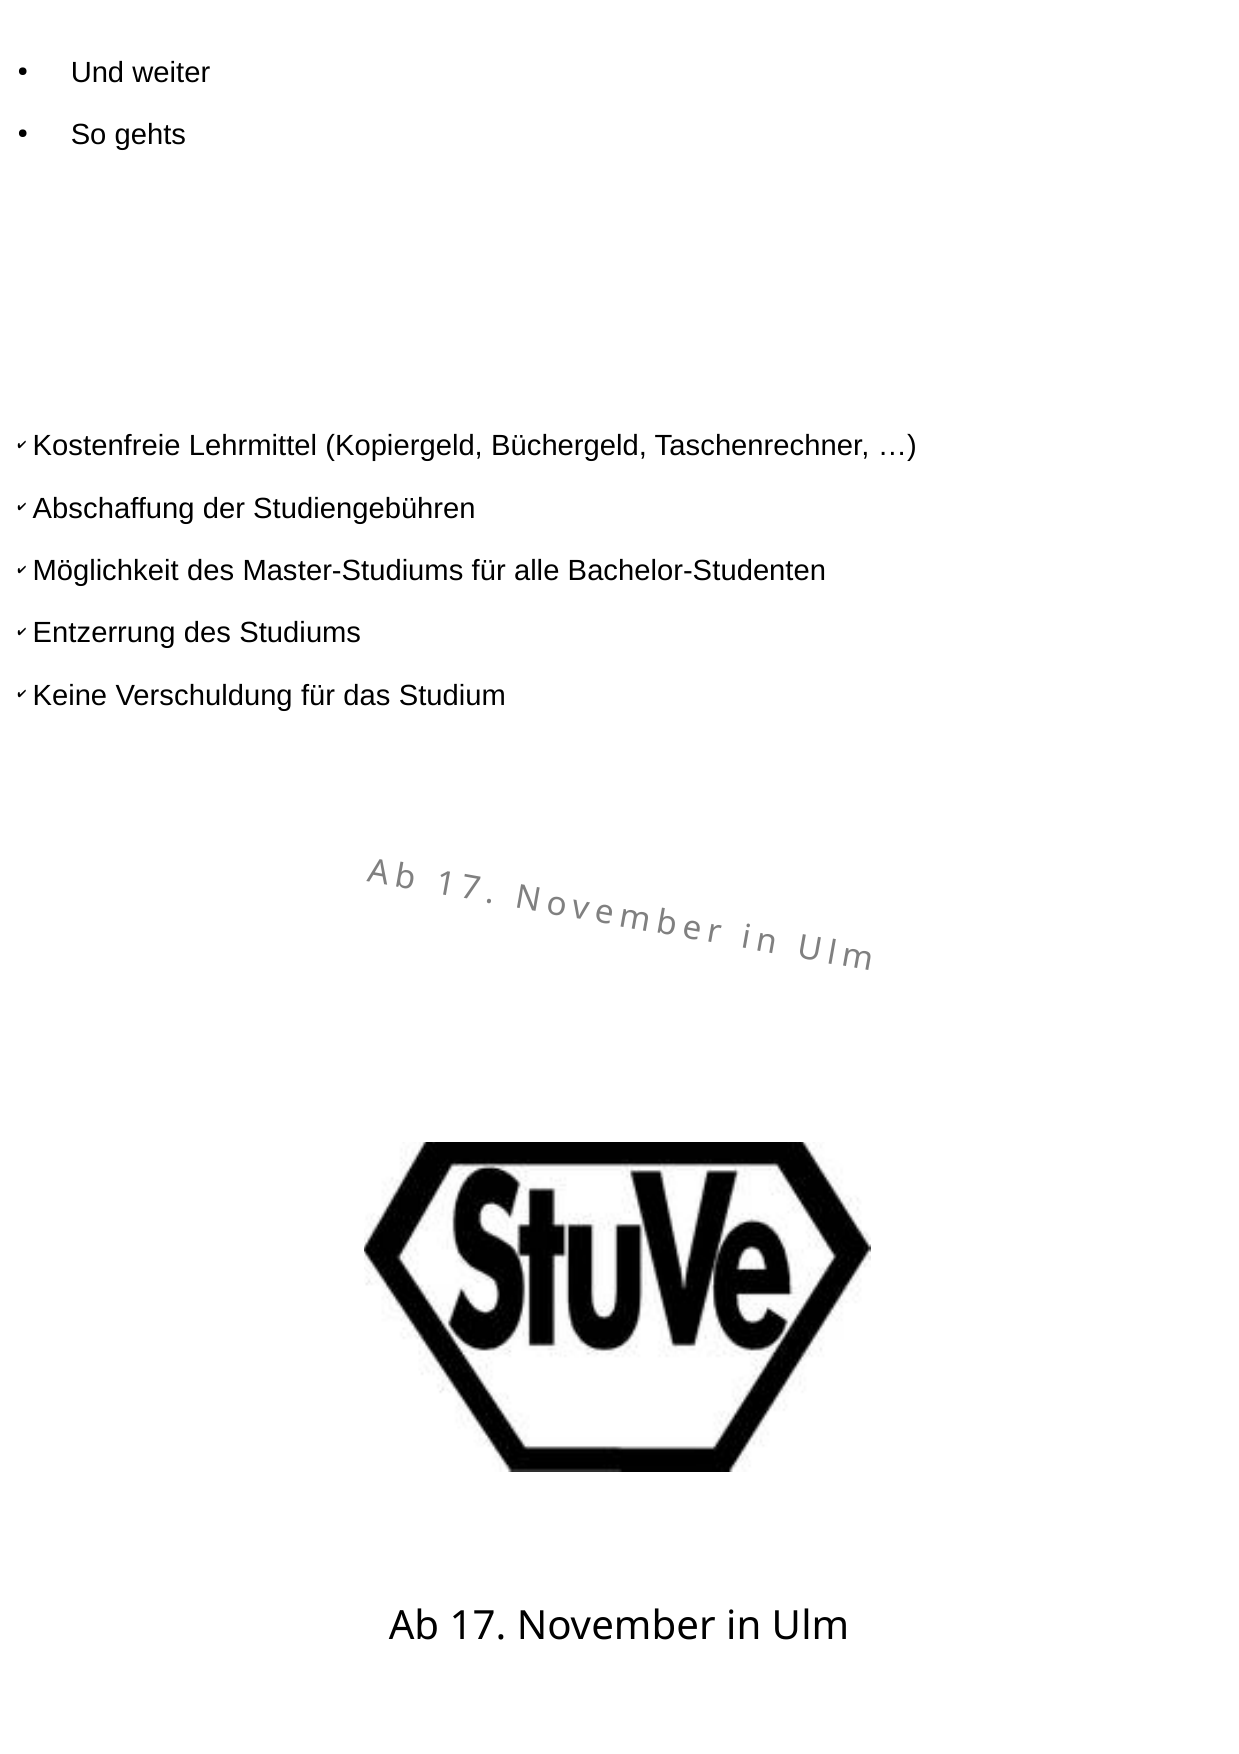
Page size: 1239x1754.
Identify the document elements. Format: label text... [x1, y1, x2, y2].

text_box Ab 17. November in Ulm [0, 1589, 1239, 1666]
picture [364, 1142, 871, 1472]
list Und weiter So gehts [0, 55, 1239, 289]
text_box Ab 17. November in Ulm [4, 775, 1236, 1063]
list Kostenfreie Lehrmittel (Kopiergeld, Büchergeld, Taschenrechner, …) Abschaffung der Studiengebühren Möglichkeit des Master-Studiums für alle Bachelor-Studenten Entzerrung des Studiums Keine Verschuldung für das Studium [0, 429, 1239, 732]
